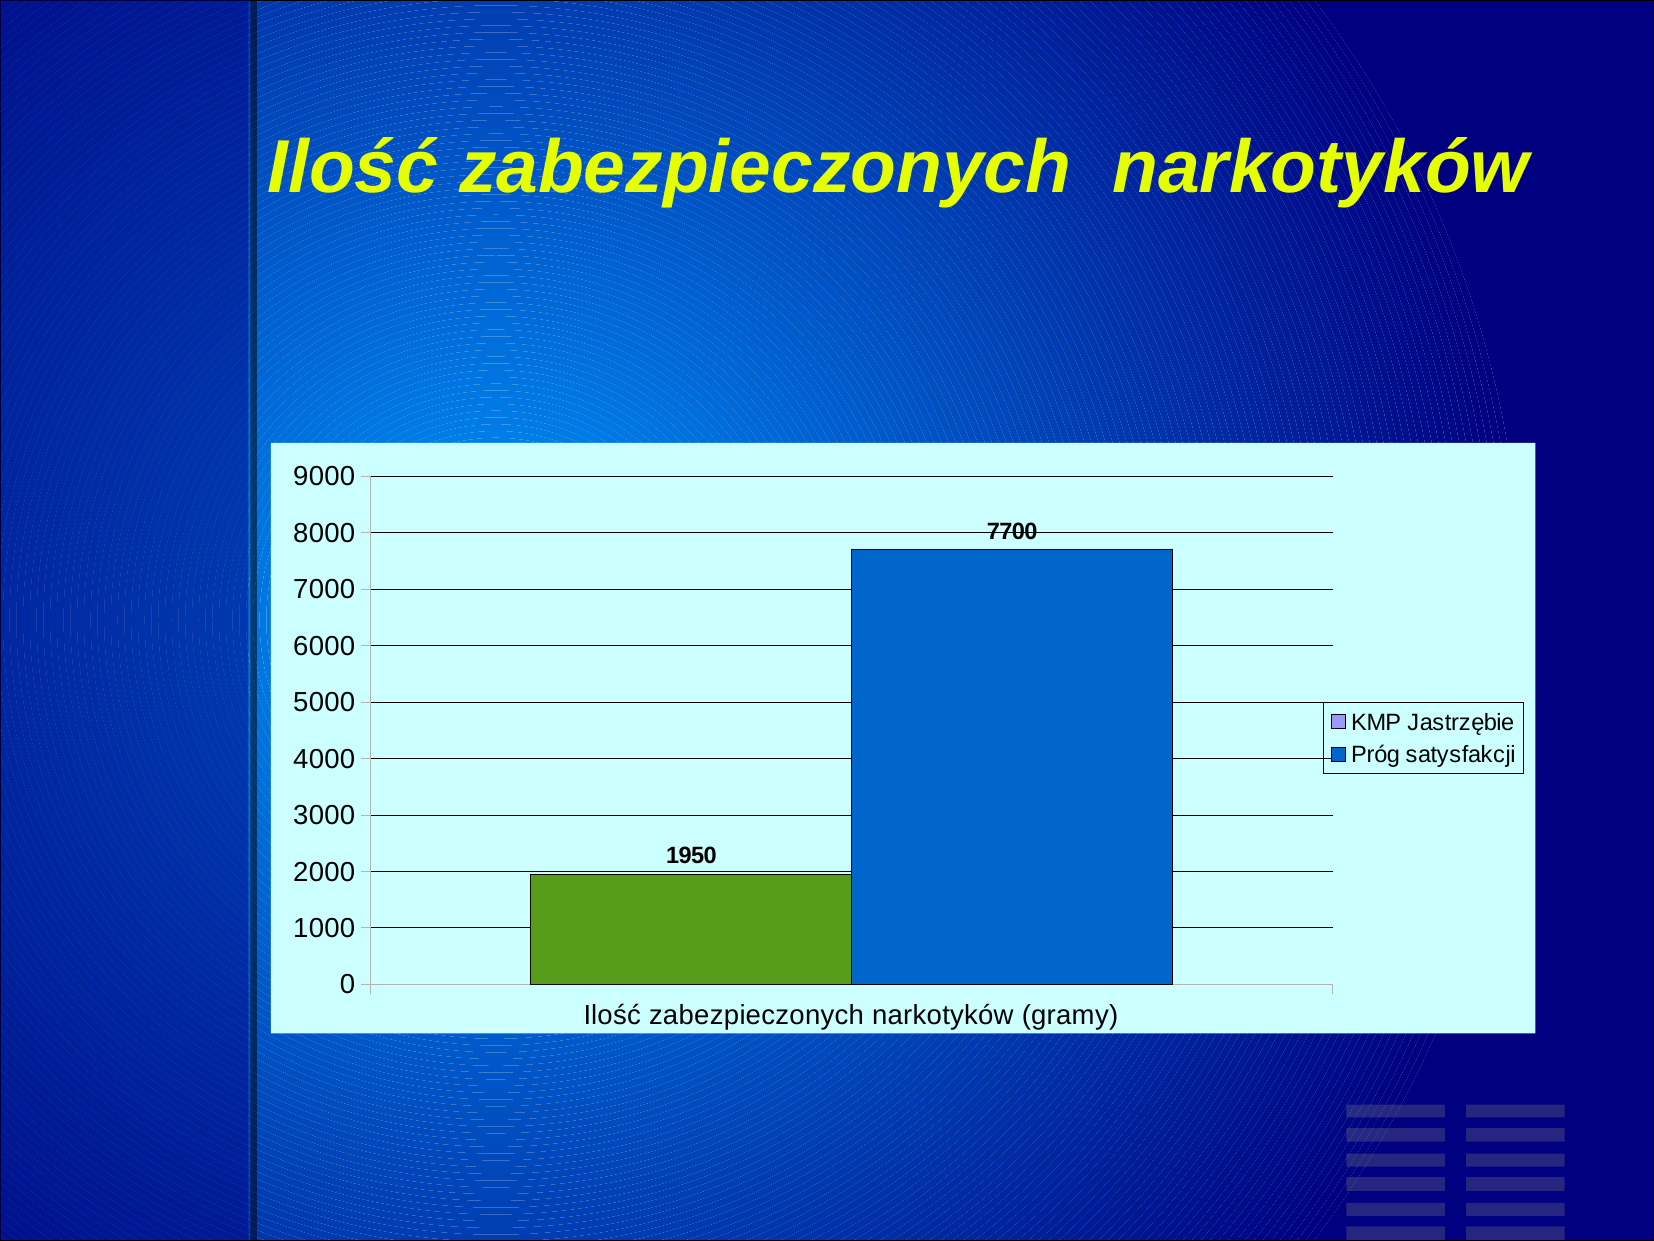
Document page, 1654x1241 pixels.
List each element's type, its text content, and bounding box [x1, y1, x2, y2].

title Ilość zabezpieczonych narkotyków [265, 104, 1533, 313]
chart [270, 442, 1536, 1034]
